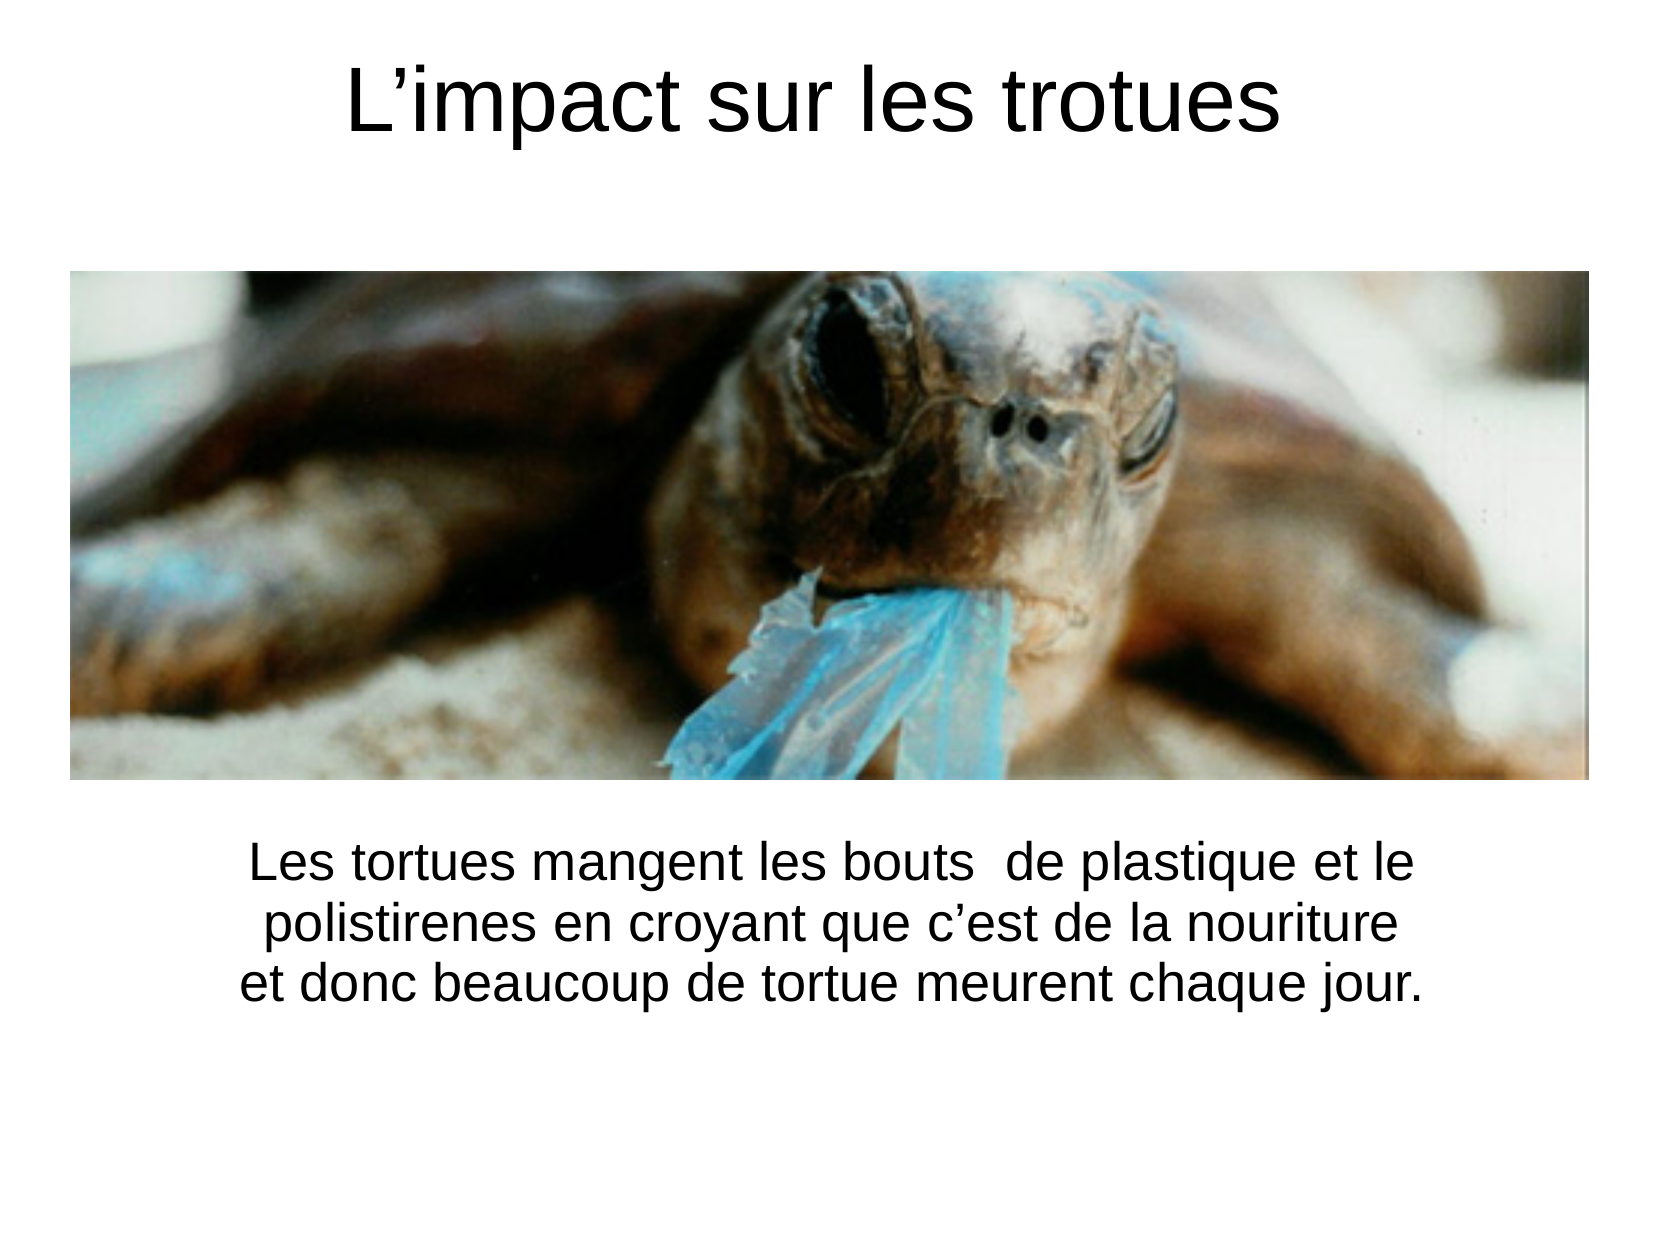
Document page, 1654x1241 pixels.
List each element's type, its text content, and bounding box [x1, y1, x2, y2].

title L’impact sur les trotues [82, 49, 1571, 257]
subtitle Les tortues mangent les bouts de plastique et le polistirenes en croyant que c’est de la nouriture et donc beaucoup de tortue meurent chaque jour. [236, 780, 1430, 1111]
picture [70, 271, 1589, 780]
